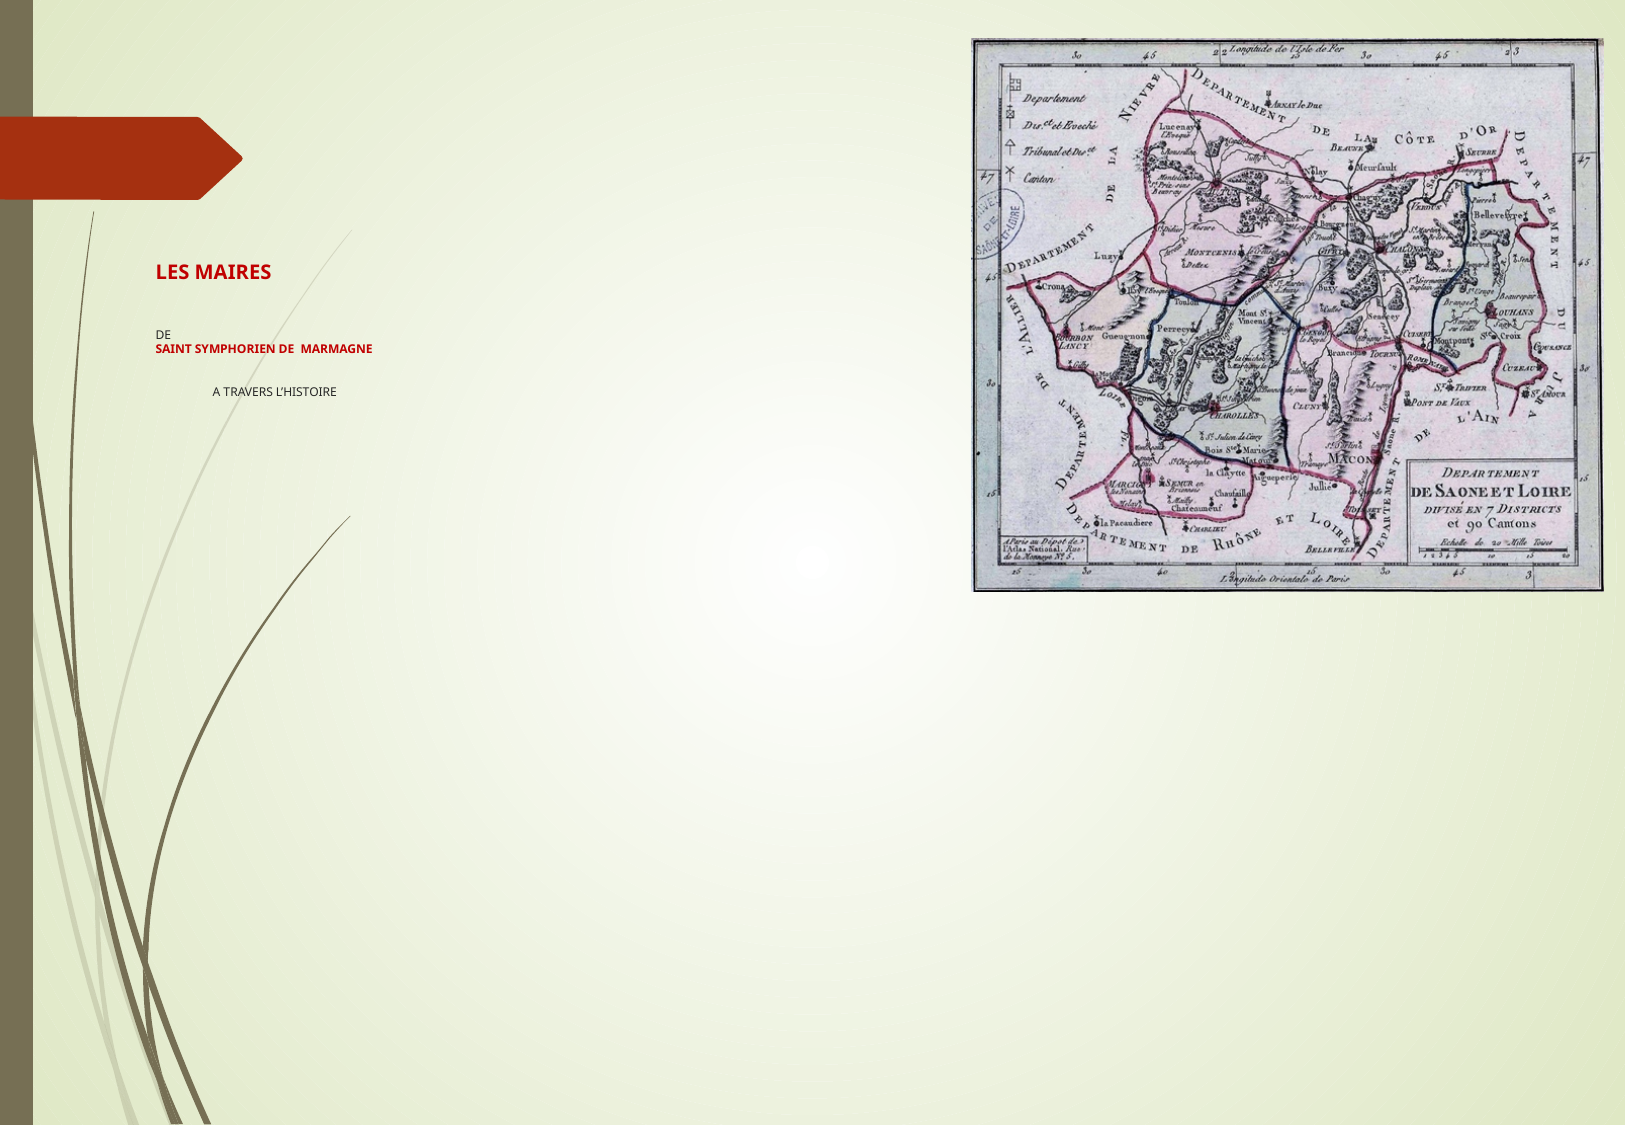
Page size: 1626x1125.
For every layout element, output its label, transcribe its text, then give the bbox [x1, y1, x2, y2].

picture [971, 38, 1604, 592]
title LES MAIRES DE SAINT SYMPHORIEN DE MARMAGNE A TRAVERS L’HISTOIRE [140, 252, 1509, 424]
